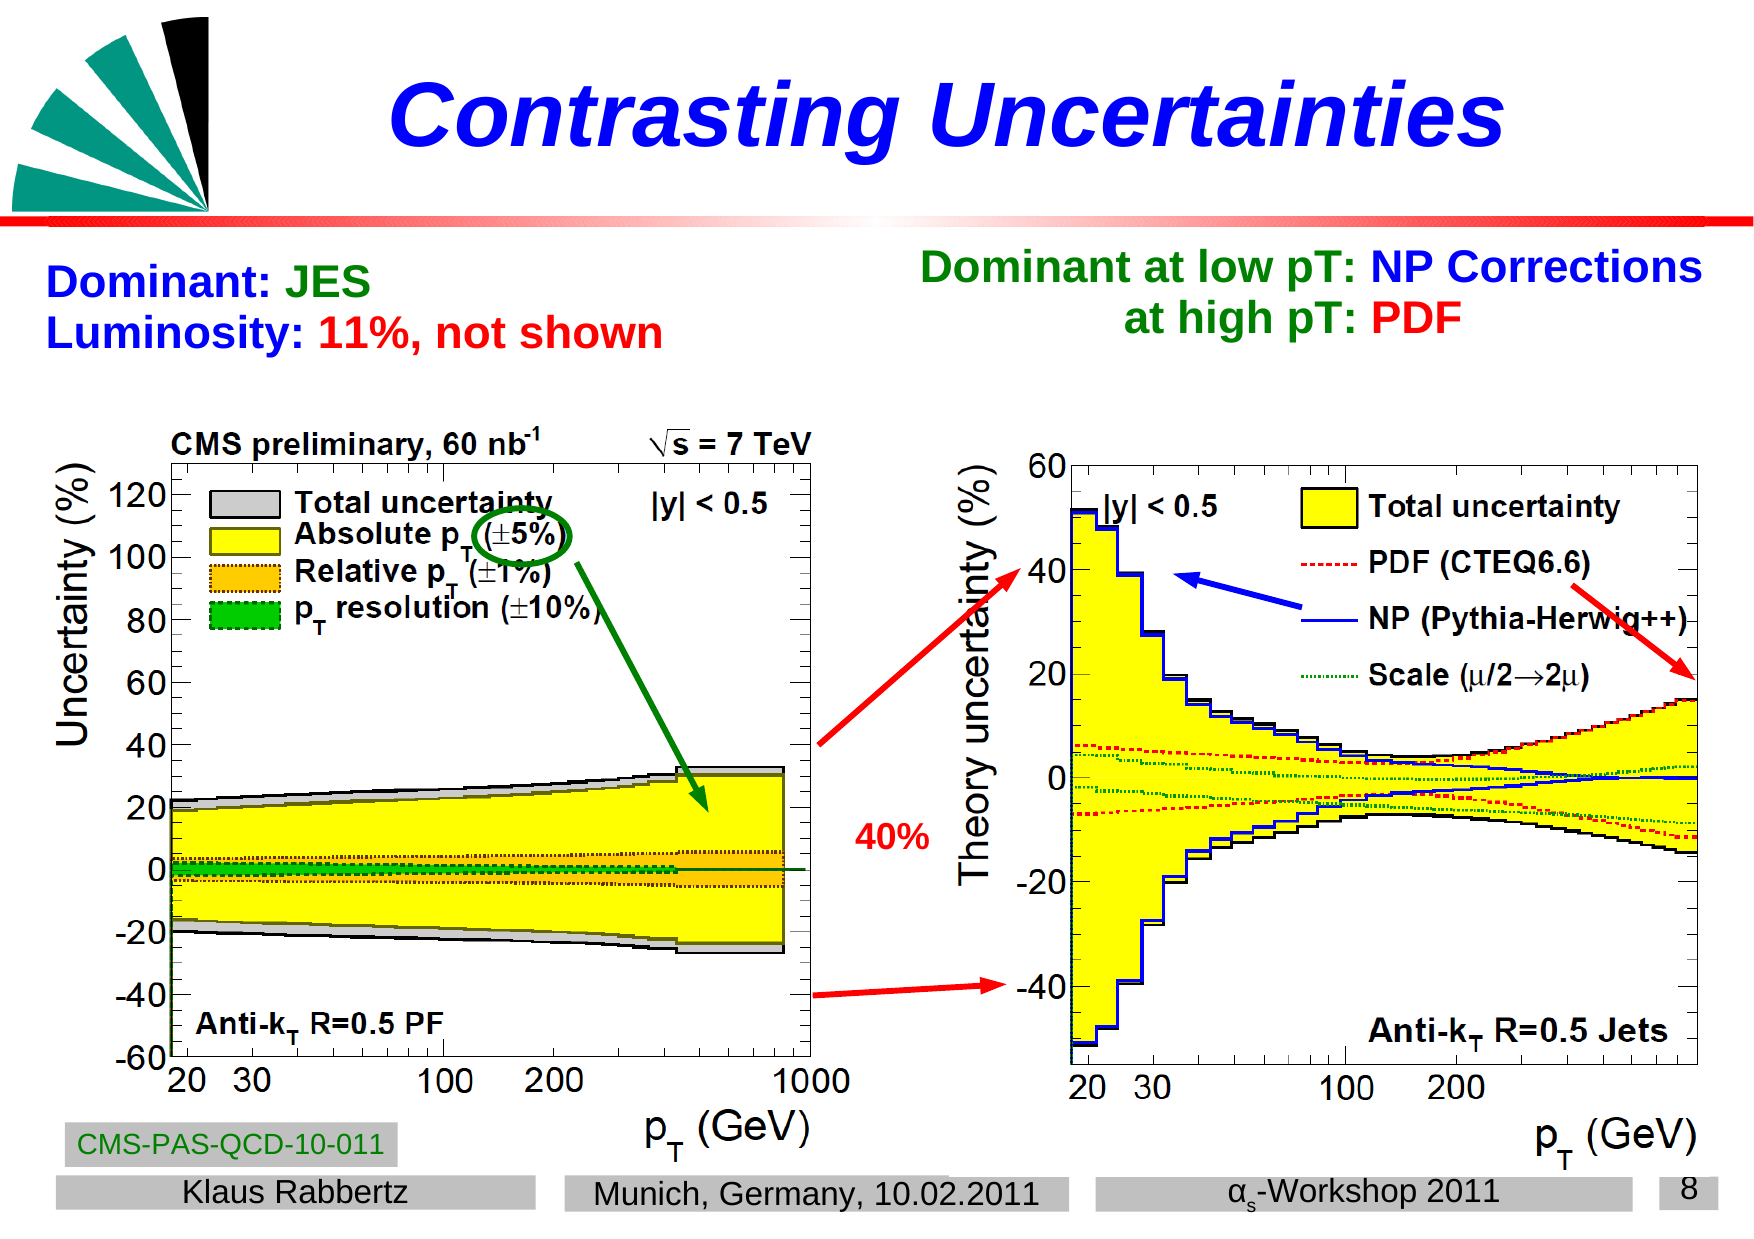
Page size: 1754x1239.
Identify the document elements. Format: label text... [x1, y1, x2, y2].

title Contrasting Uncertainties [220, 22, 1676, 207]
picture [42, 420, 853, 1167]
title Incl. Jet pT: Theory Uncertainties [220, 16, 1682, 213]
picture [12, 17, 209, 214]
text_box CMS-PAS-QCD-10-011 [64, 1122, 398, 1167]
text_box Dominant: JES Luminosity: 11%, not shown [33, 250, 675, 365]
text_box Dominant at low pT: NP Corrections at high pT: PDF [908, 234, 1717, 350]
text_box 40% [843, 809, 942, 864]
picture [949, 446, 1710, 1177]
